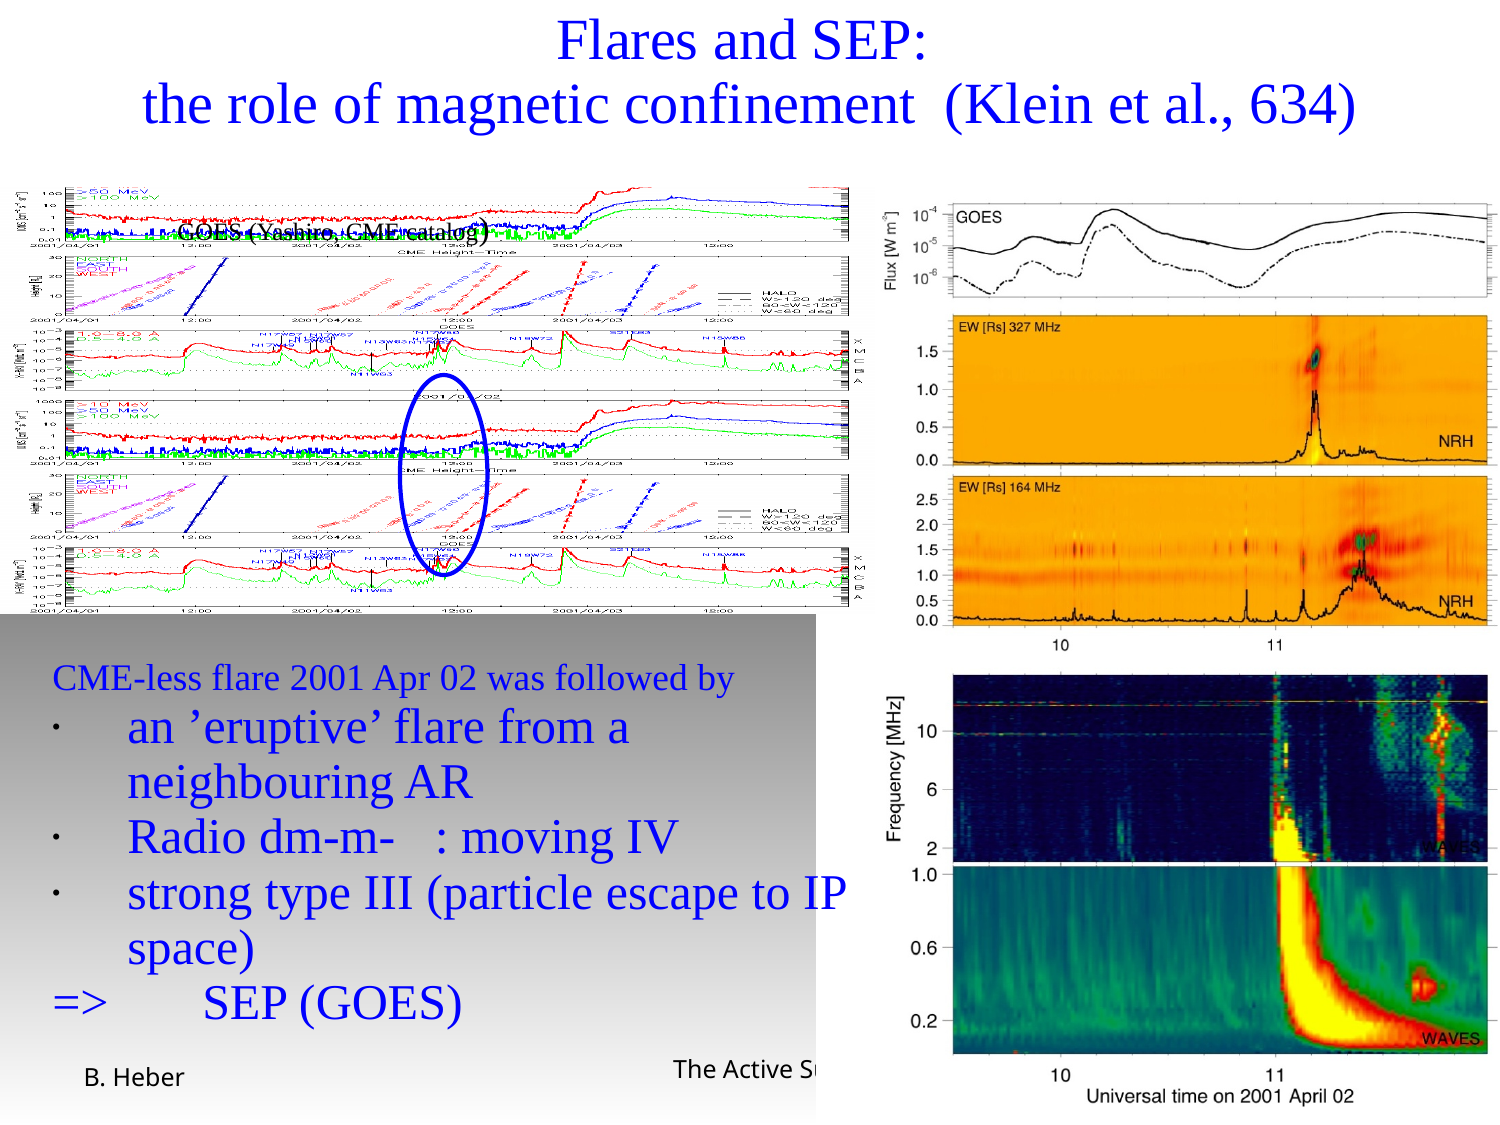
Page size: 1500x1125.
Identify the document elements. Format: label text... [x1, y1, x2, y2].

text_box GOES (Yashiro, CME catalog) [162, 203, 534, 259]
picture [0, 188, 1500, 1125]
text_box CME-less flare 2001 Apr 02 was followed by an ’eruptive’ flare from a neighbouring AR Radio dm-m-: moving IV strong type III (particle escape to IP space) => SEP (GOES) [37, 650, 875, 1125]
text_box Flares and SEP: the role of magnetic confinement (Klein et al., 634) [0, 0, 1500, 188]
